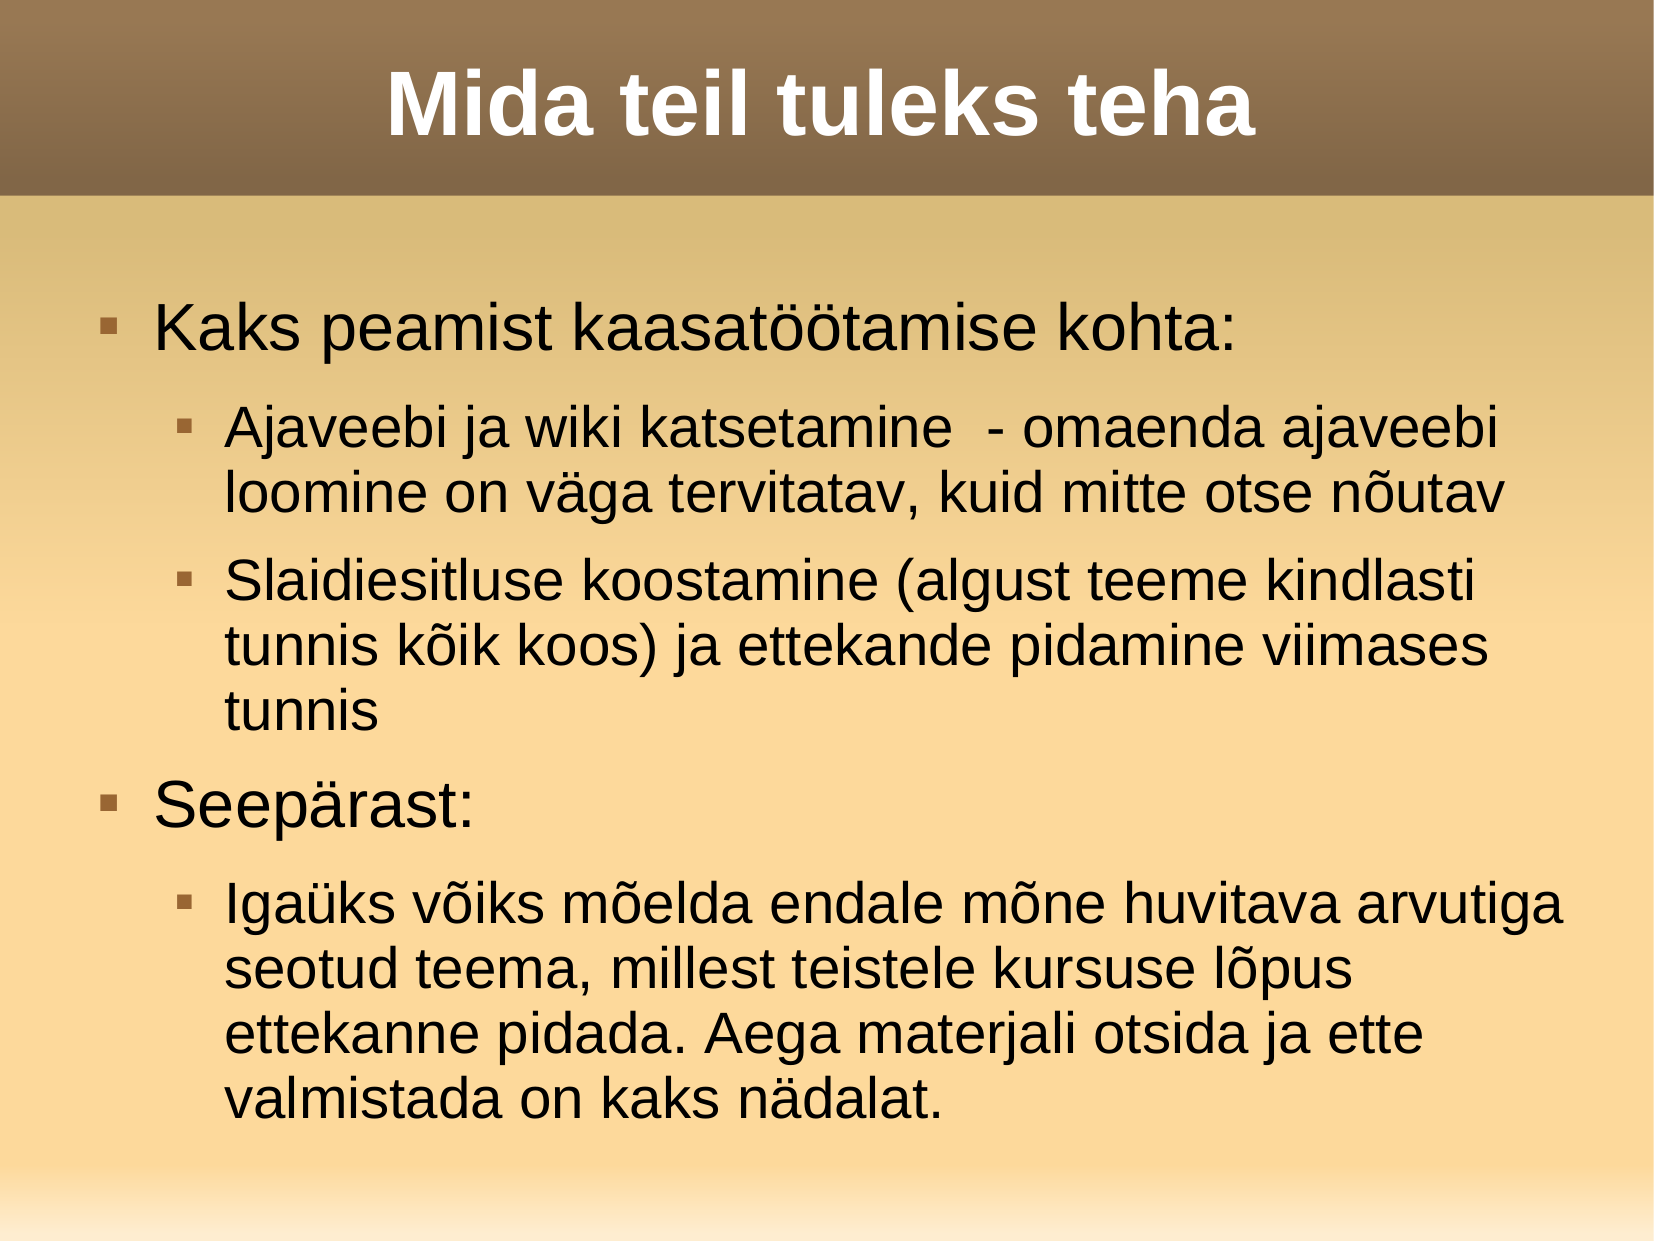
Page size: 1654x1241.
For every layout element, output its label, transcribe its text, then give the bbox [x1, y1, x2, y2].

title Mida teil tuleks teha [76, 7, 1565, 200]
list Kaks peamist kaasatöötamise kohta: Ajaveebi ja wiki katsetamine - omaenda ajaveebi loomine on väga tervitatav, kuid mitte otse nõutav Slaidiesitluse koostamine (algust teeme kindlasti tunnis kõik koos) ja ettekande pidamine viimases tunnis Seepärast: Igaüks võiks mõelda endale mõne huvitava arvutiga seotud teema, millest teistele kursuse lõpus ettekanne pidada. Aega materjali otsida ja ette valmistada on kaks nädalat. [82, 290, 1571, 1132]
picture [0, 0, 1654, 1241]
